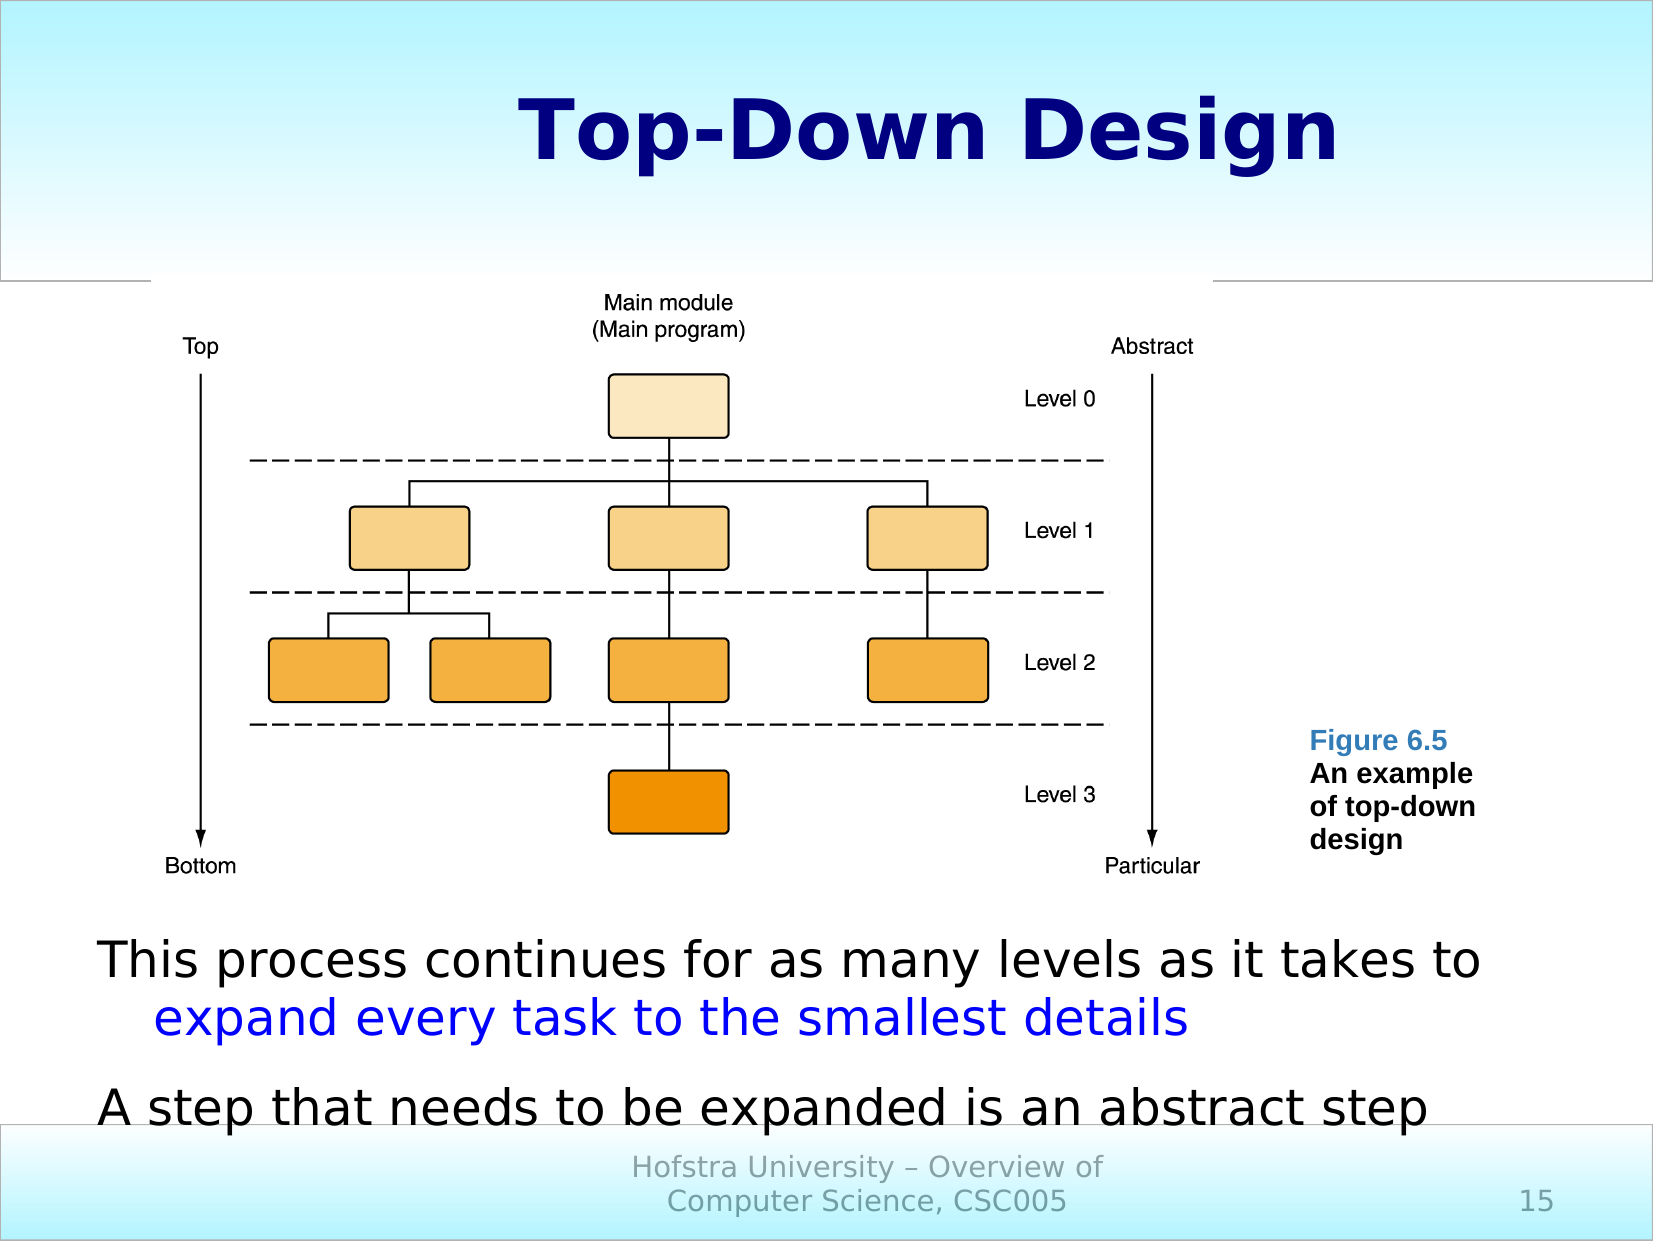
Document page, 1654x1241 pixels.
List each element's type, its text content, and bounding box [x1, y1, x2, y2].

list This process continues for as many levels as it takes to expand every task to the smallest details A step that needs to be expanded is an abstract step [82, 923, 1571, 1240]
title Top-Down Design [247, 27, 1612, 235]
text_box Figure 6.5 An example of top-down design [1294, 716, 1529, 864]
picture [151, 275, 1213, 892]
